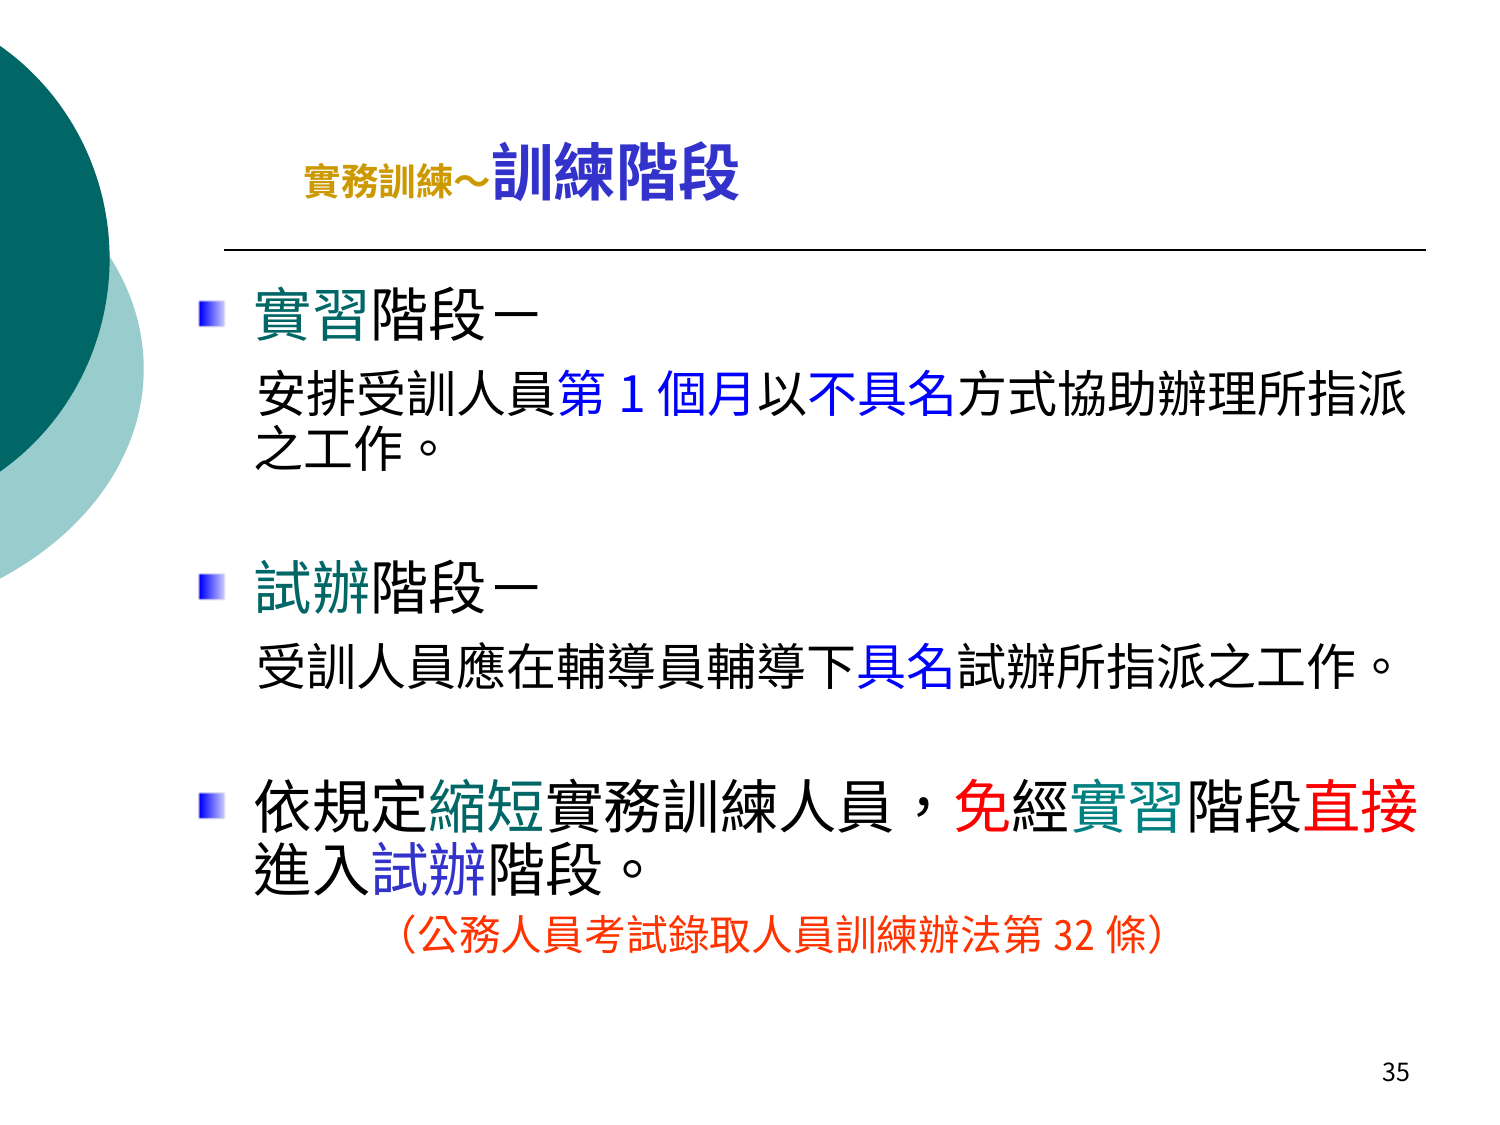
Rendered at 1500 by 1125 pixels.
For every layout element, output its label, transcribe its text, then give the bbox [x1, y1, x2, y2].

list 實習階段－ 安排受訓人員第1個月以不具名方式協助辦理所指派之工作。 試辦階段－ 受訓人員應在輔導員輔導下具名試辦所指派之工作。 依規定縮短實務訓練人員，免經實習階段直接進入試辦階段。 （公務人員考試錄取人員訓練辦法第32條） [183, 278, 1436, 979]
text_box 實務訓練～訓練階段 [289, 125, 916, 216]
